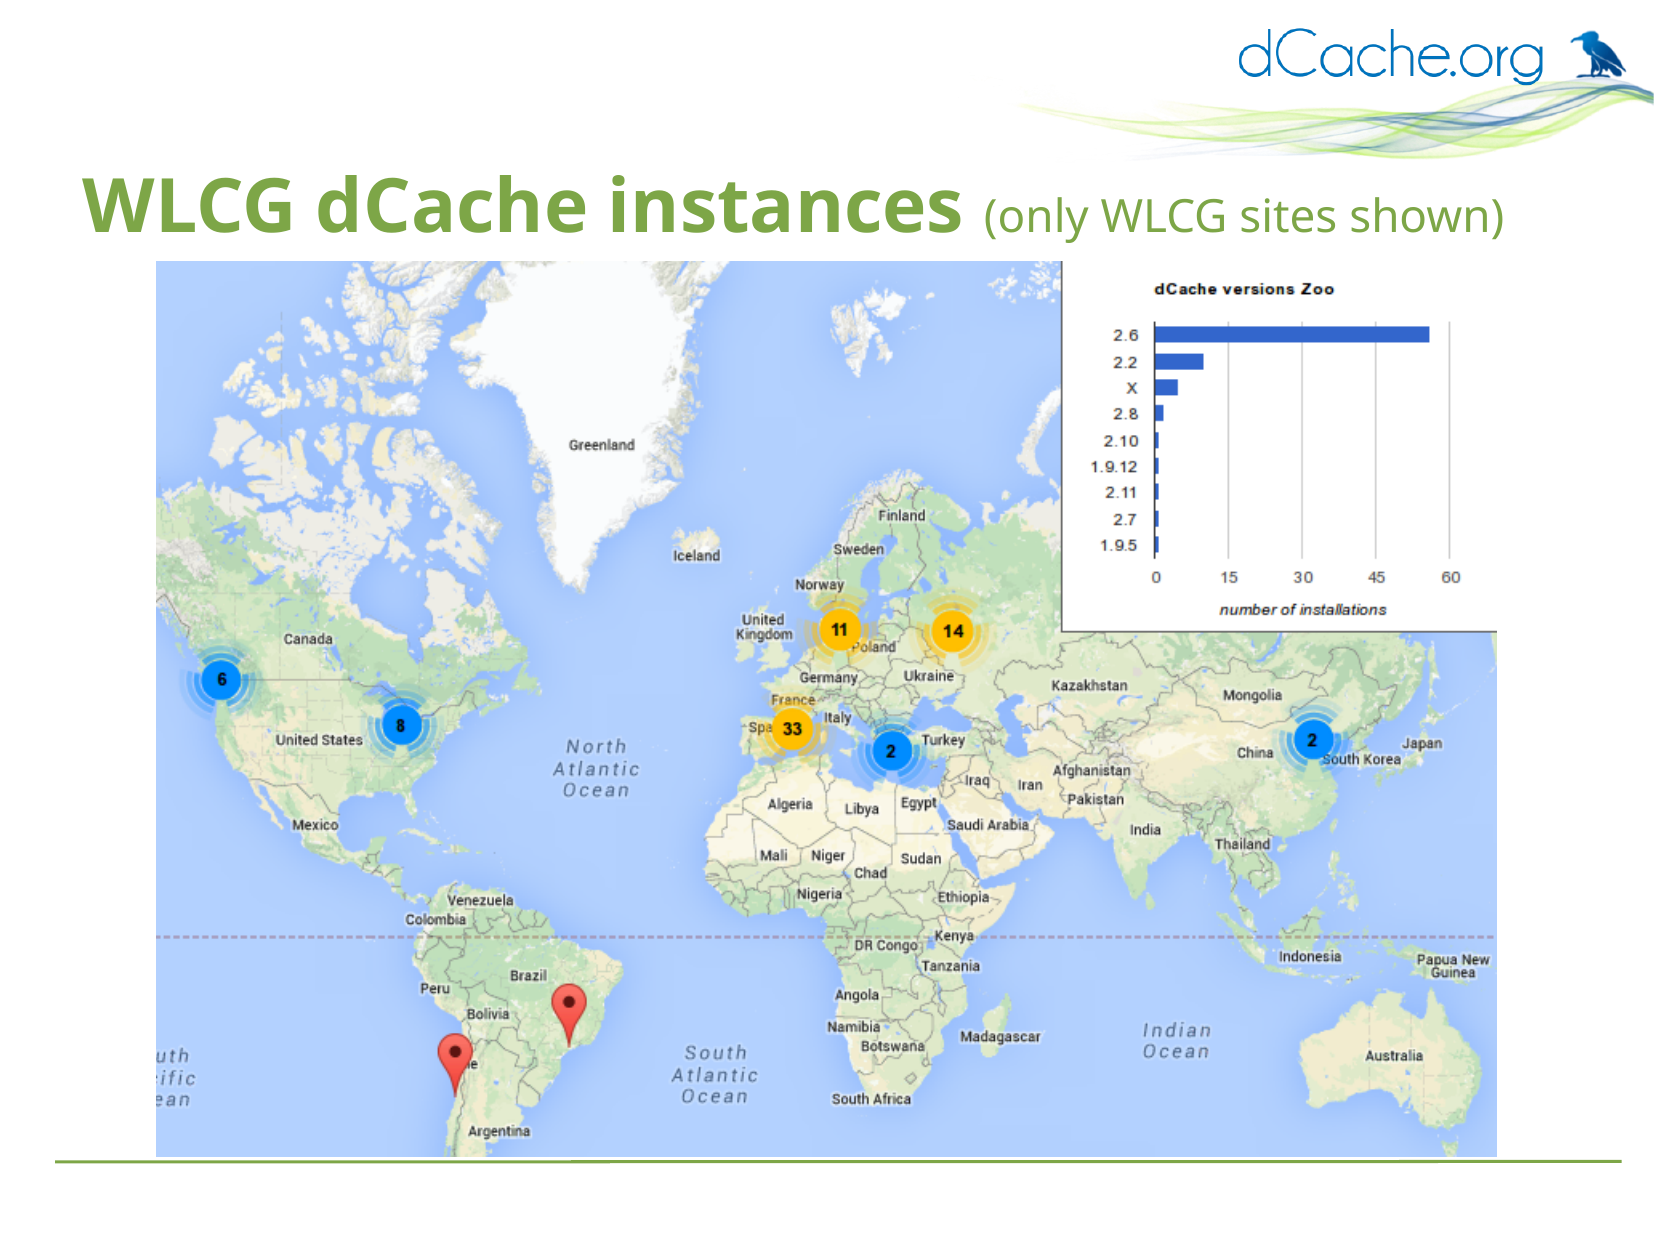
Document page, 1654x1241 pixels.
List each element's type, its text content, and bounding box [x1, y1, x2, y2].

picture [956, 16, 1654, 169]
picture [156, 261, 1497, 1157]
title WLCG dCache instances (only WLCG sites shown) [82, 155, 1605, 252]
